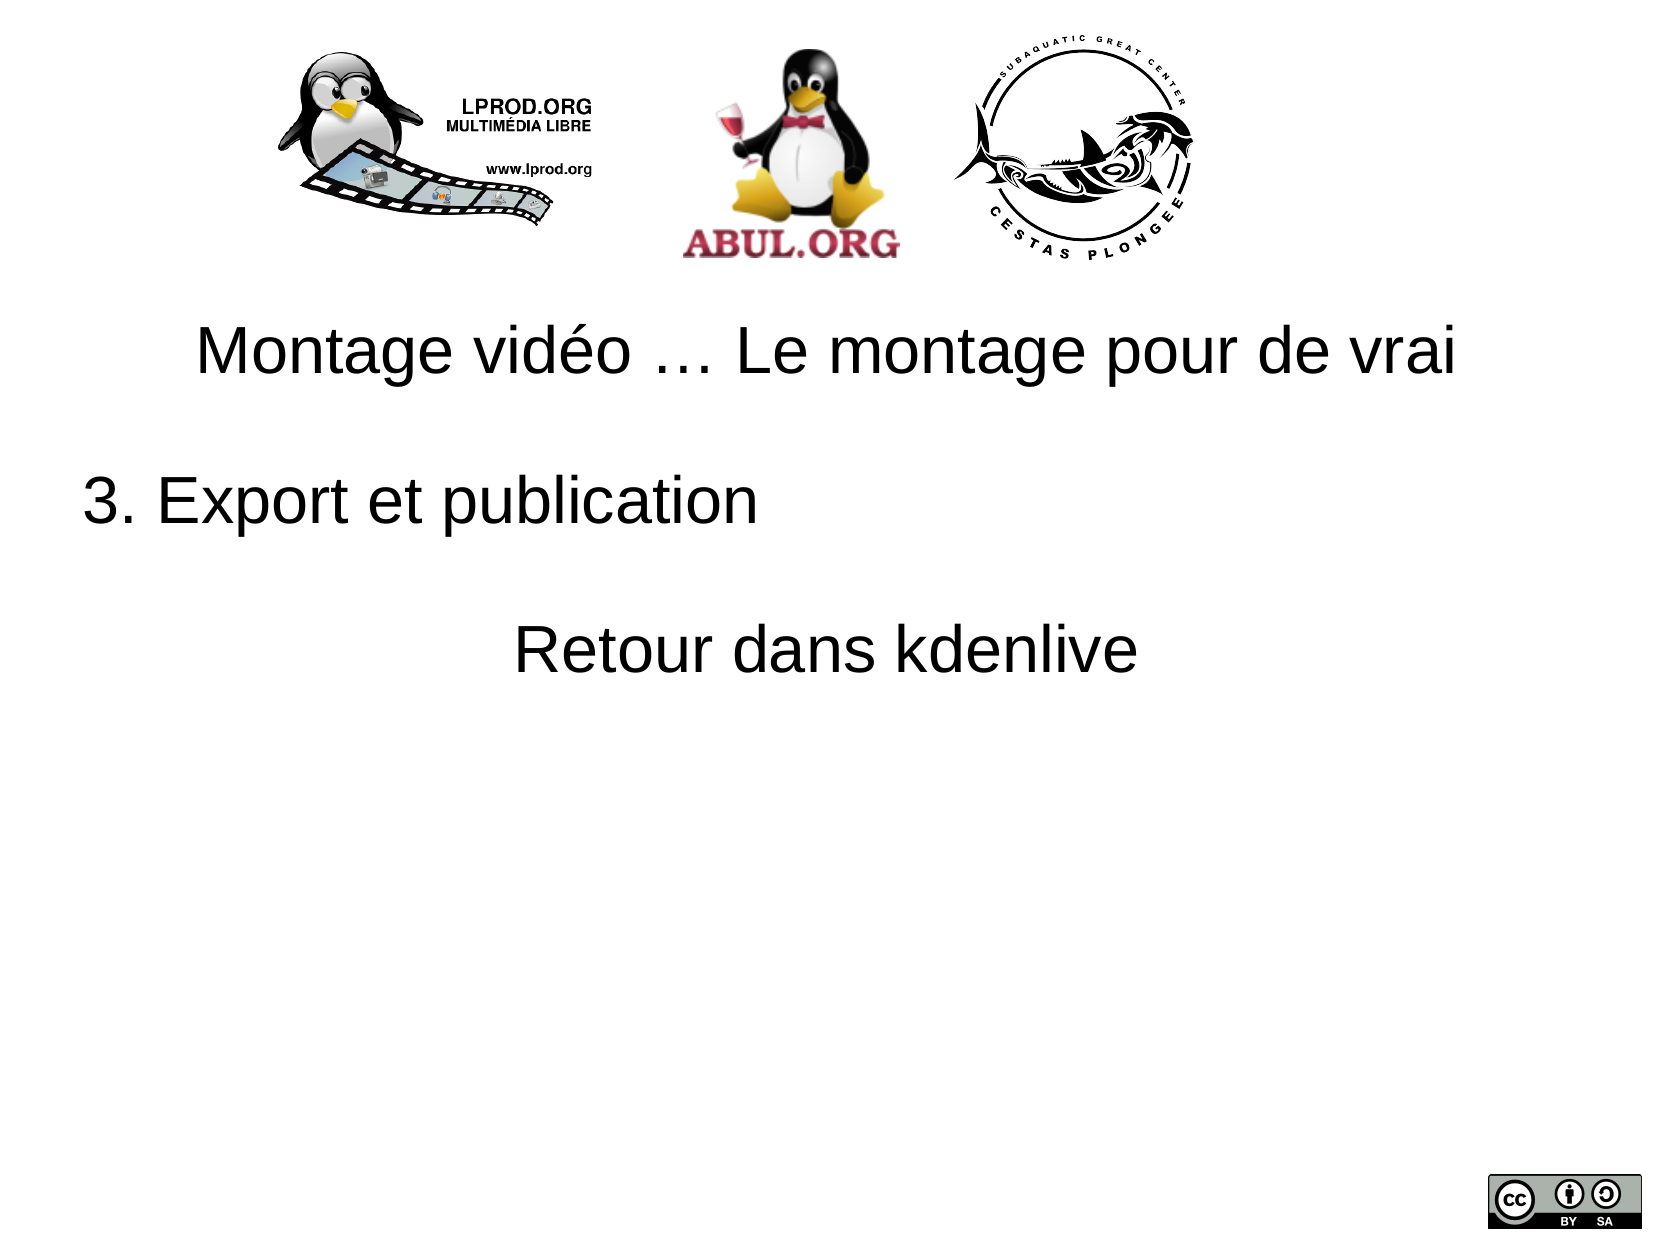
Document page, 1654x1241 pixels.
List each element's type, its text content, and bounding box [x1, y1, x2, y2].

picture [276, 50, 603, 258]
picture [683, 49, 900, 258]
subtitle Montage vidéo … Le montage pour de vrai 3. Export et publication Retour dans kdenlive [82, 290, 1571, 1010]
picture [953, 35, 1193, 260]
picture [1488, 1174, 1642, 1229]
